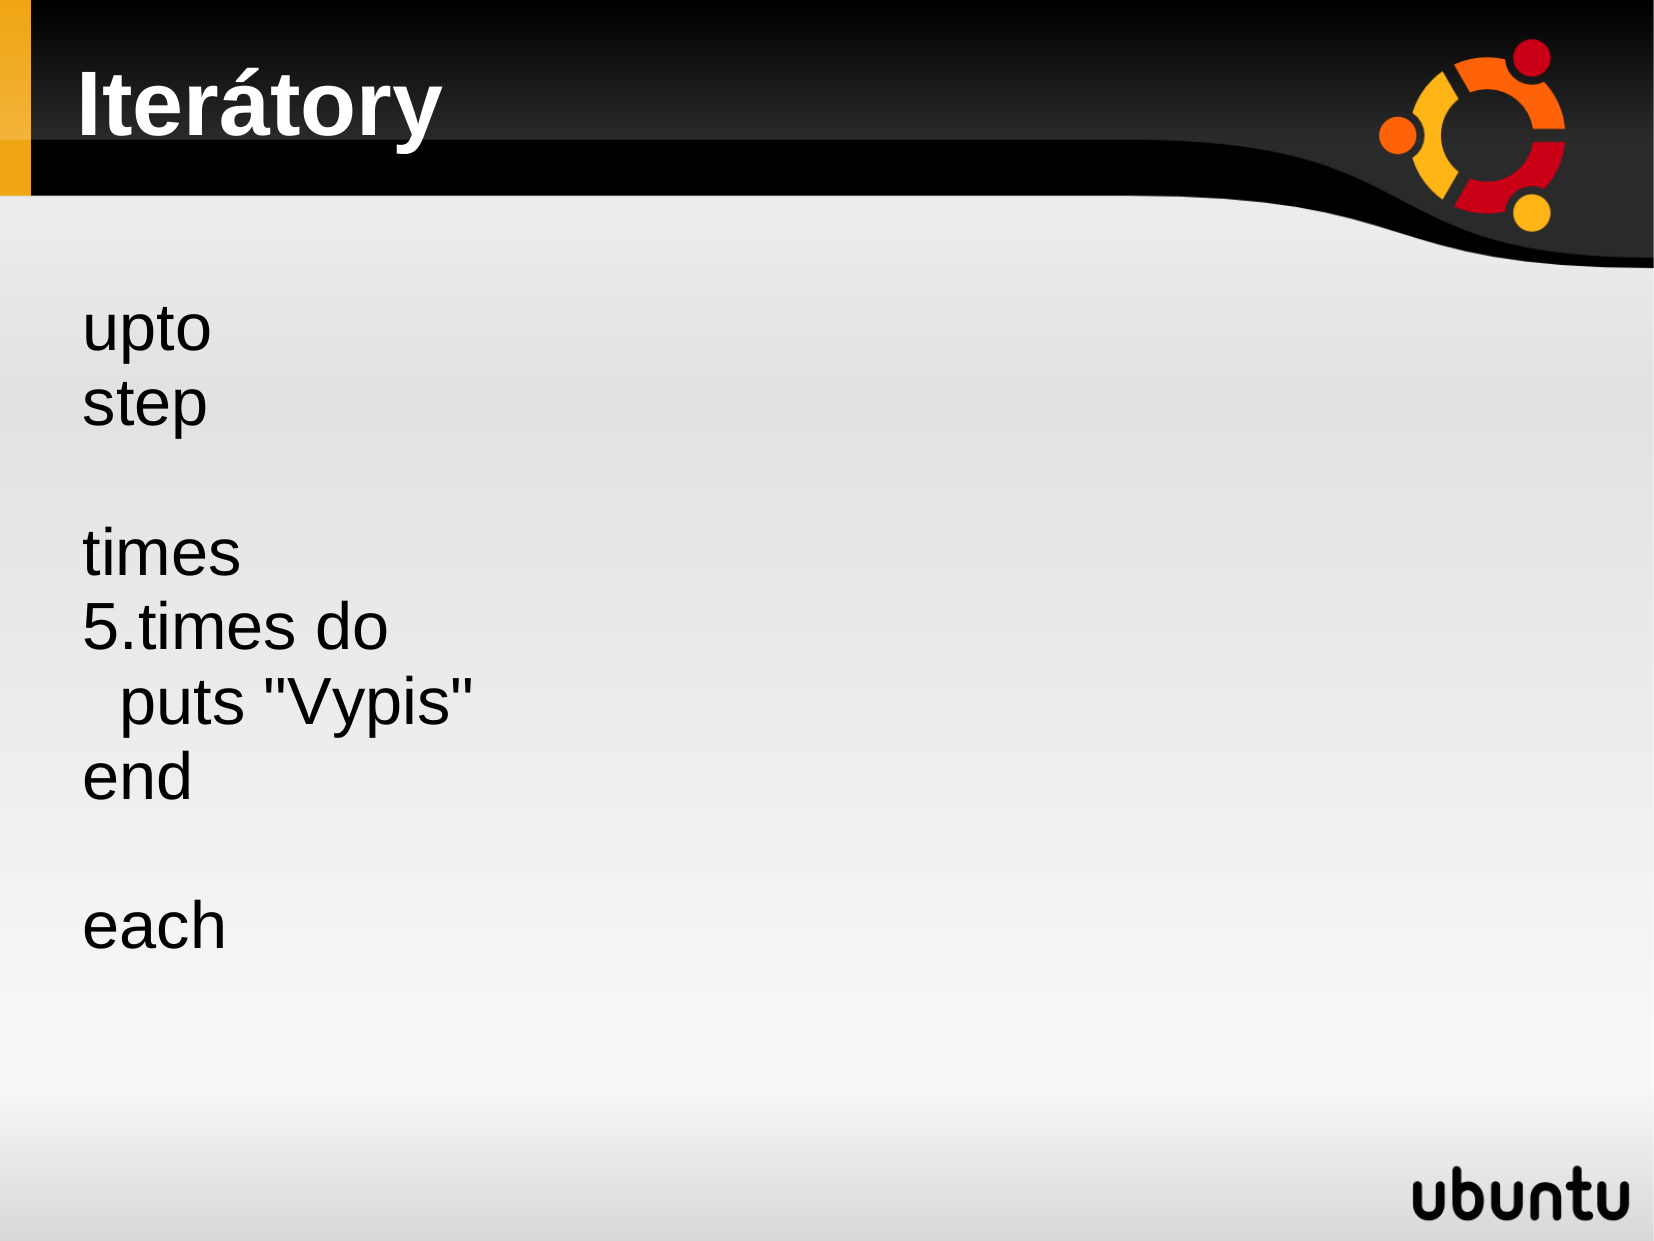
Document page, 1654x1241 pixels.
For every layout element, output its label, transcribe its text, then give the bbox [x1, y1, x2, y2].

picture [0, 0, 1654, 1241]
title Iterátory [76, 0, 1565, 208]
list upto step times 5.times do puts "Vypis" end each [82, 290, 1571, 1109]
